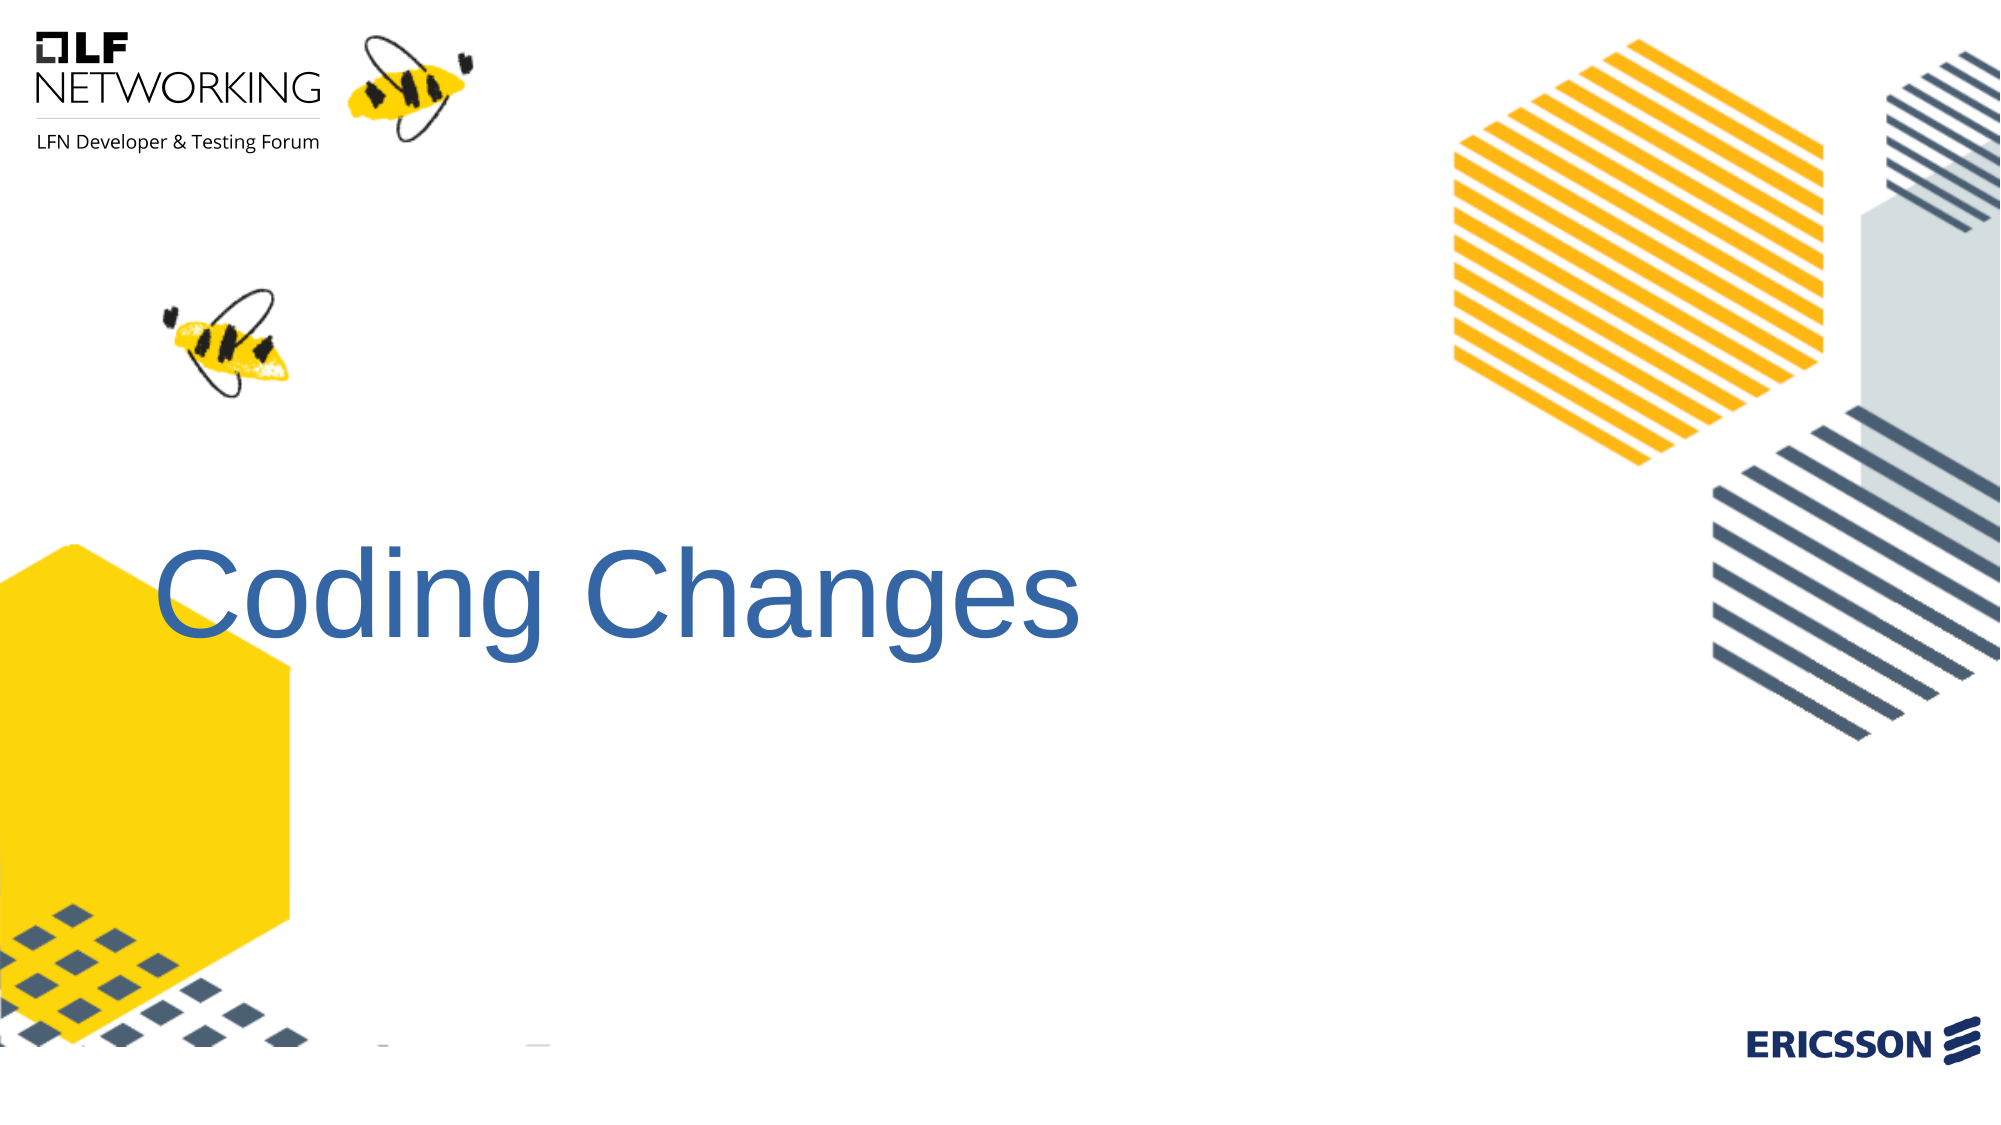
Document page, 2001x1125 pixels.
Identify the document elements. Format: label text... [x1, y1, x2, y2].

picture [0, 0, 2000, 1116]
title Coding Changes [137, 203, 1863, 672]
